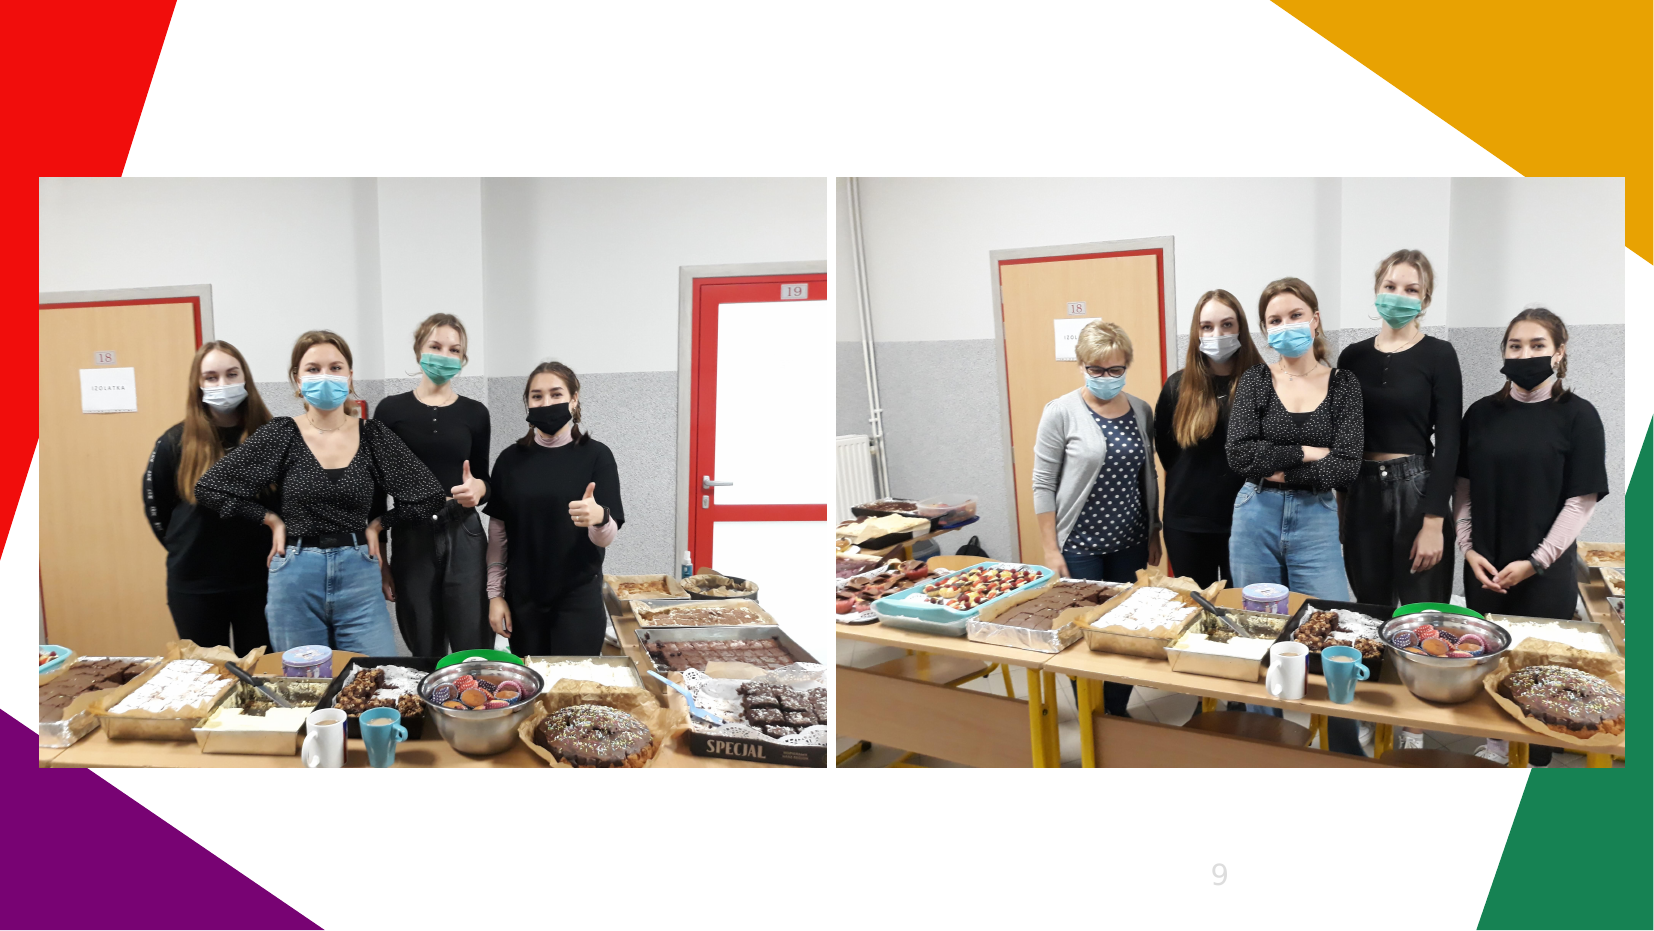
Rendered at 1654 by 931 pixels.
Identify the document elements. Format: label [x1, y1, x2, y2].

text_box [1210, 856, 1595, 916]
picture [39, 177, 827, 768]
picture [836, 177, 1625, 768]
